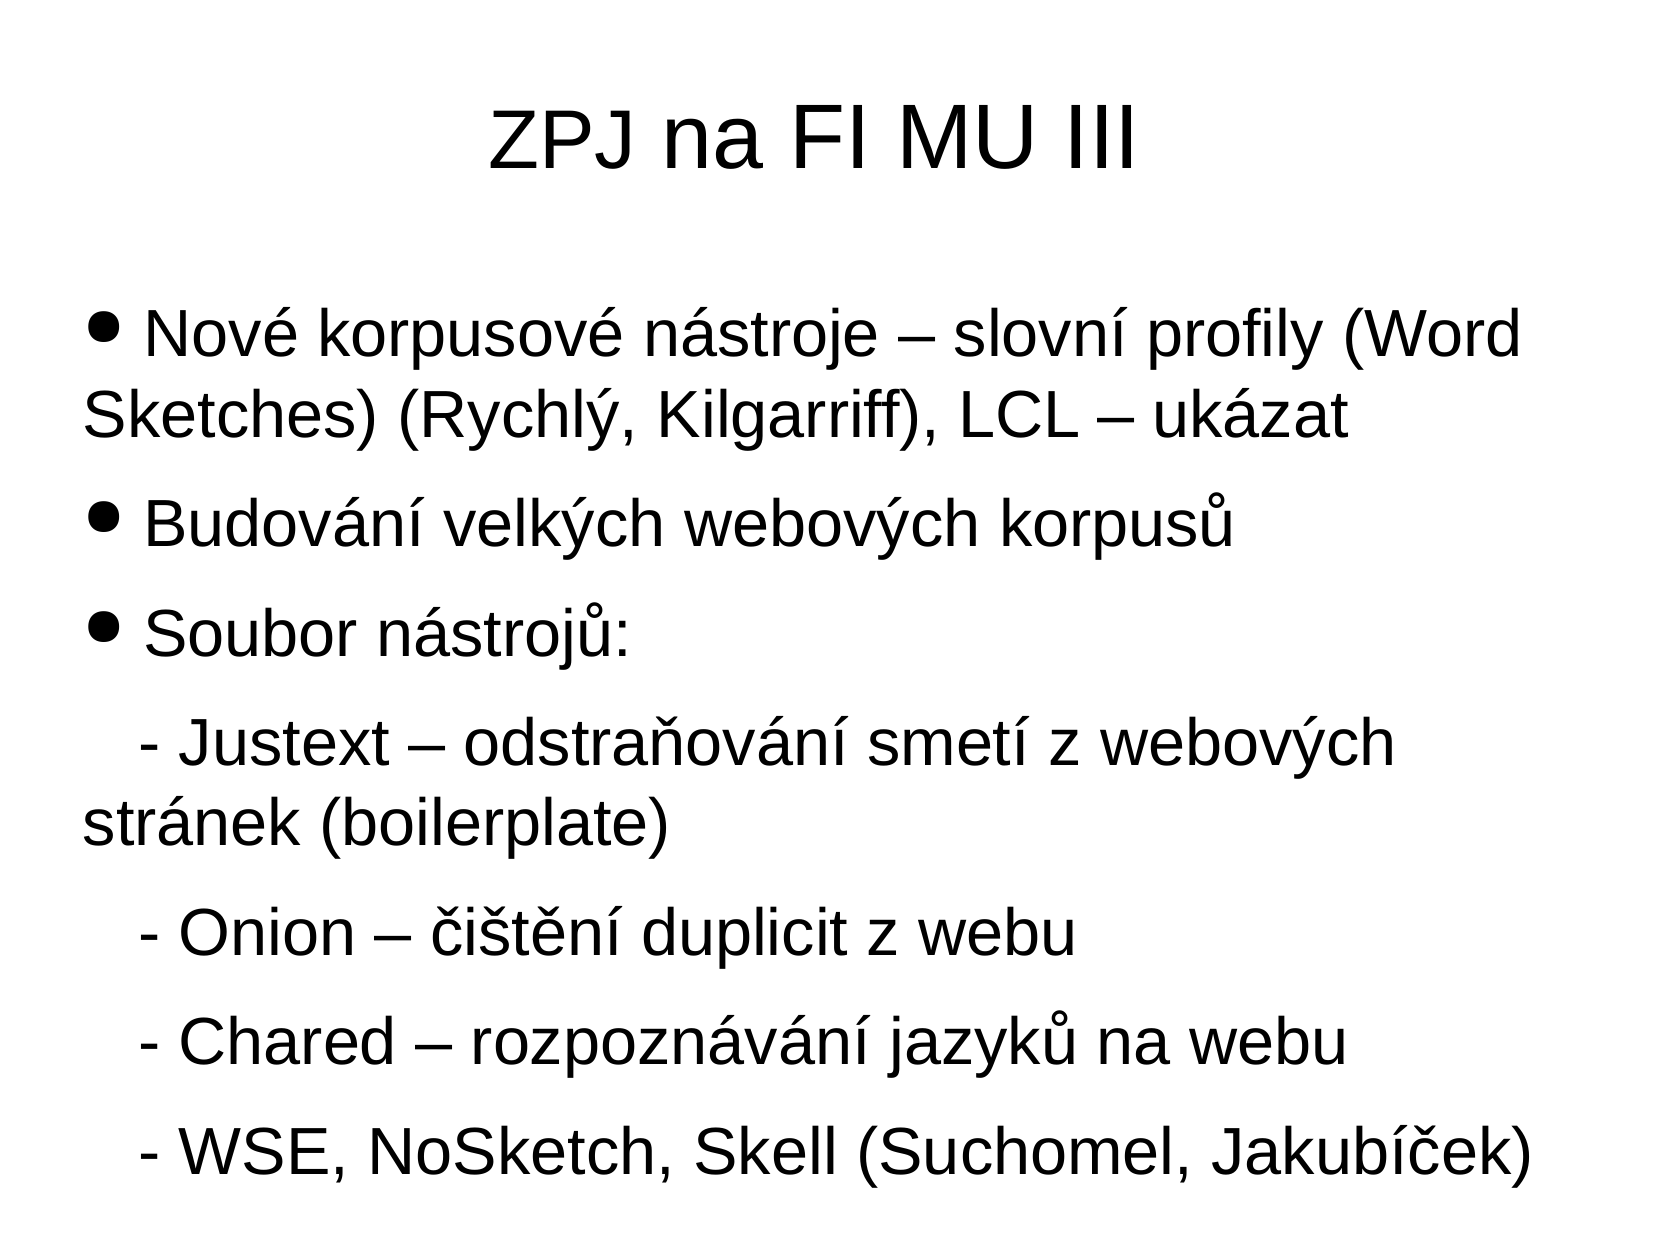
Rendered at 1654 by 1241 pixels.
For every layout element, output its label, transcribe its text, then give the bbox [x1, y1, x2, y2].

list Nové korpusové nástroje – slovní profily (Word Sketches) (Rychlý, Kilgarriff), LCL – ukázat Budování velkých webových korpusů Soubor nástrojů: - Justext – odstraňování smetí z webových stránek (boilerplate) - Onion – čištění duplicit z webu - Chared – rozpoznávání jazyků na webu - WSE, NoSketch, Skell (Suchomel, Jakubíček) [82, 290, 1595, 1211]
title ZPJ na FI MU III [59, 56, 1571, 207]
